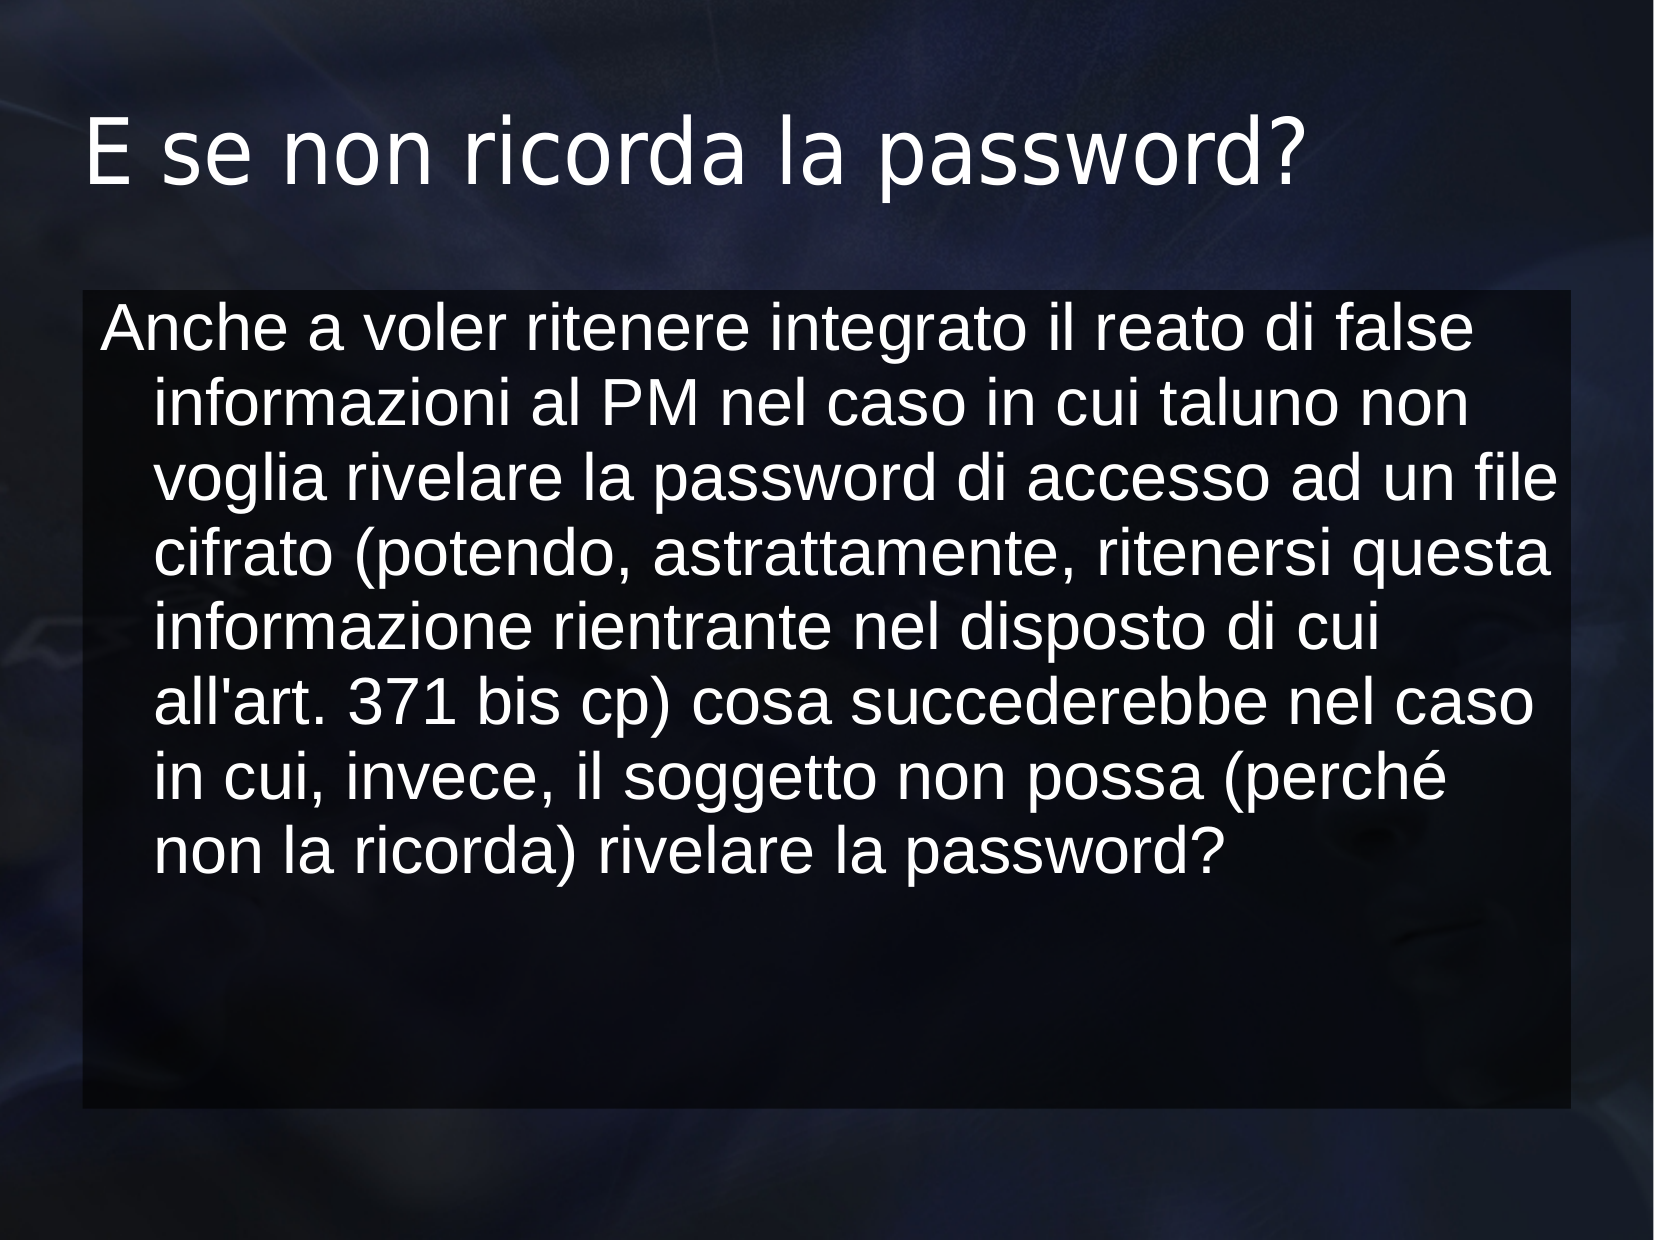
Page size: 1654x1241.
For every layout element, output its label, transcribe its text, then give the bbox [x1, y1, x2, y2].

list Anche a voler ritenere integrato il reato di false informazioni al PM nel caso in cui taluno non voglia rivelare la password di accesso ad un file cifrato (potendo, astrattamente, ritenersi questa informazione rientrante nel disposto di cui all'art. 371 bis cp) cosa succederebbe nel caso in cui, invece, il soggetto non possa (perché non la ricorda) rivelare la password? [82, 290, 1571, 1094]
title E se non ricorda la password? [82, 56, 1571, 250]
picture [0, 0, 1654, 1240]
